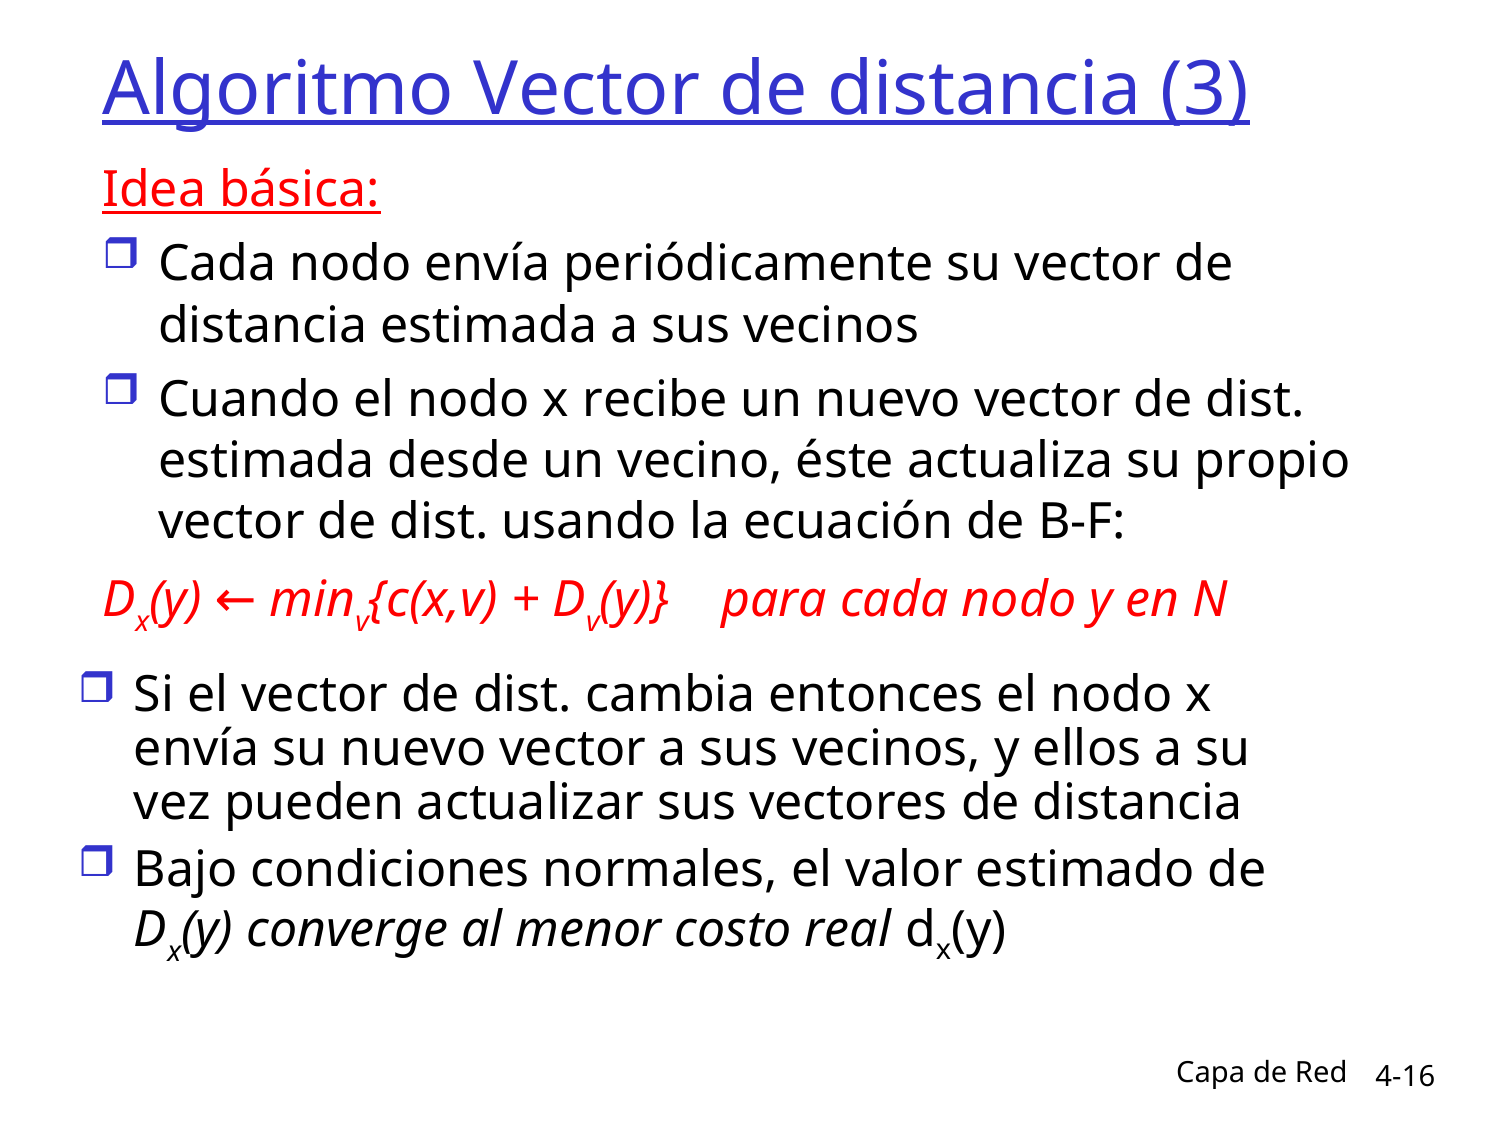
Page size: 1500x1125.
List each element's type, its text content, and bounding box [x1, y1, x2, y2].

title Algoritmo Vector de distancia (3) [87, 15, 1363, 149]
text_box Si el vector de dist. cambia entonces el nodo x envía su nuevo vector a sus vecinos, y ellos a su vez pueden actualizar sus vectores de distancia Bajo condiciones normales, el valor estimado de Dx(y) converge al menor costo real dx(y) [63, 660, 1339, 969]
list Idea básica: Cada nodo envía periódicamente su vector de distancia estimada a sus vecinos Cuando el nodo x recibe un nuevo vector de dist. estimada desde un vecino, éste actualiza su propio vector de dist. usando la ecuación de B-F: Dx(y) ← minv{c(x,v) + Dv(y)} para cada nodo y en N [87, 149, 1463, 1066]
